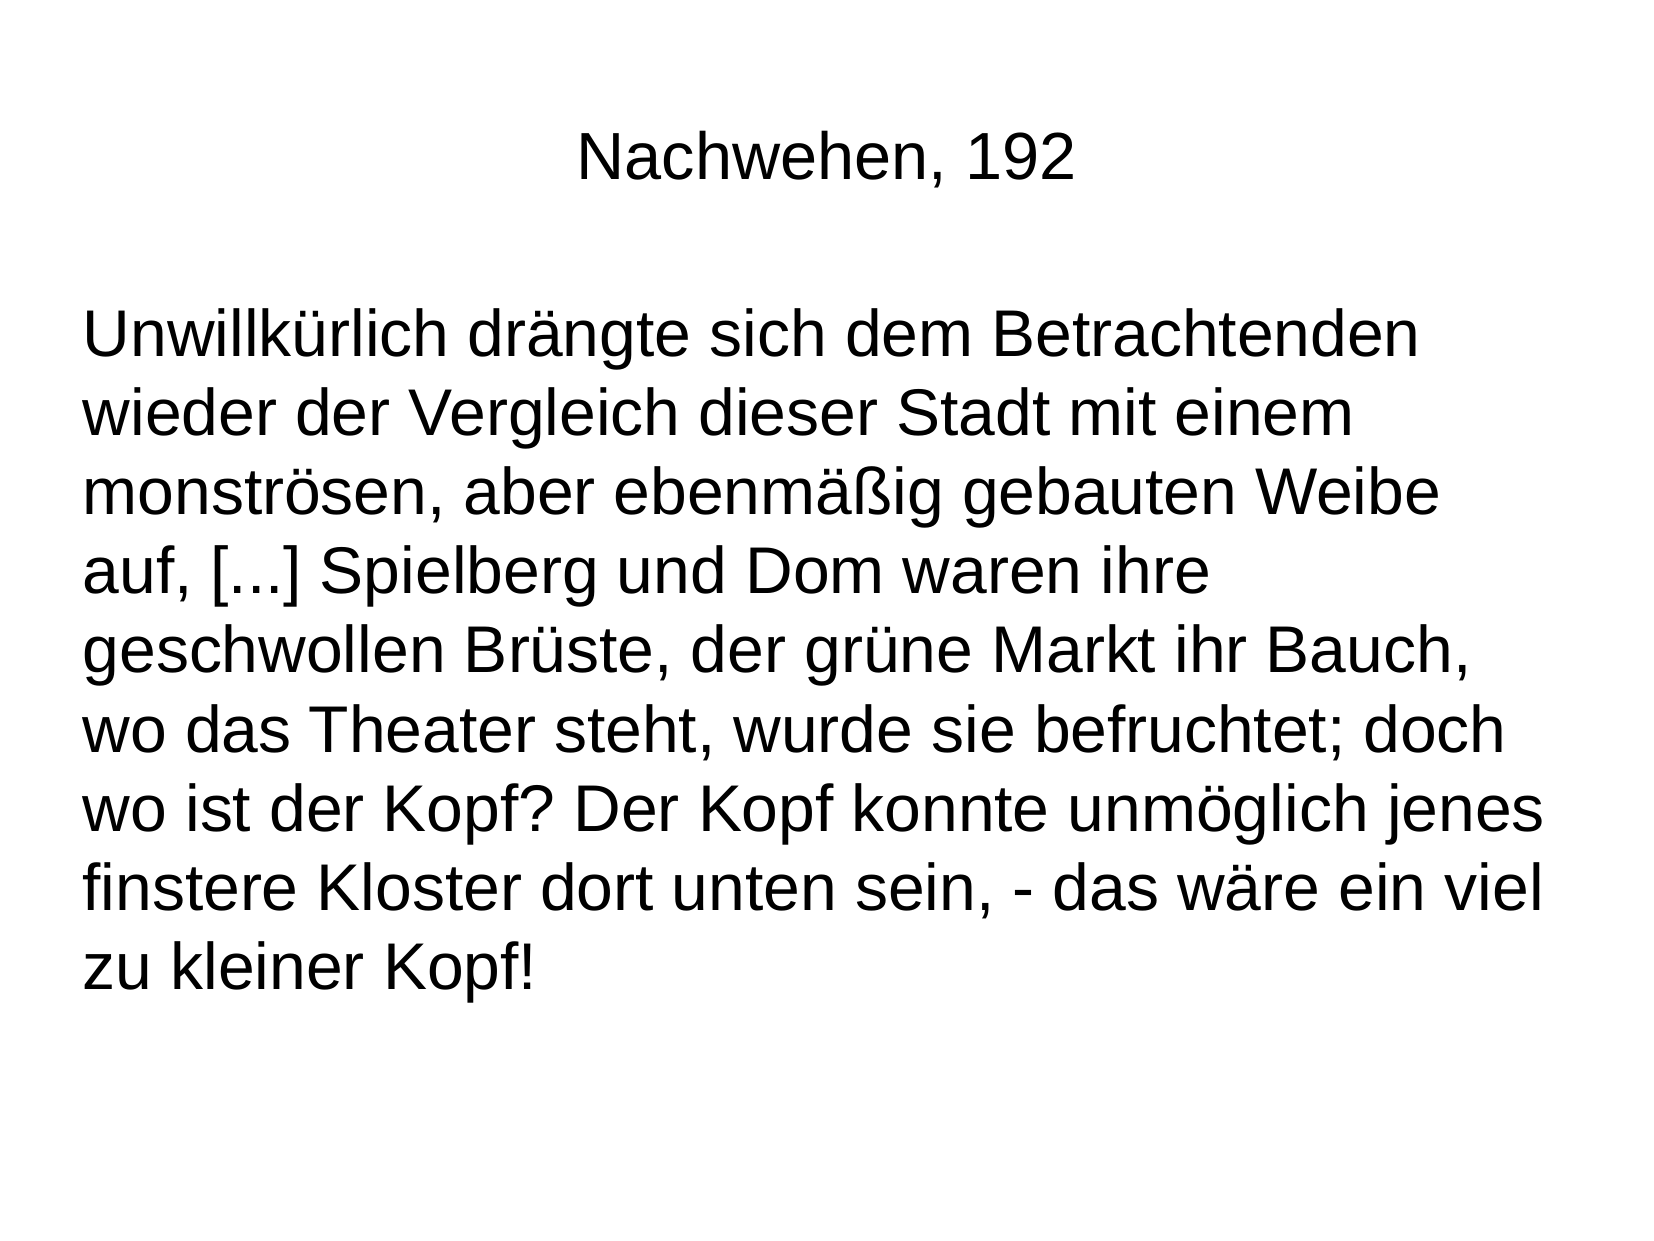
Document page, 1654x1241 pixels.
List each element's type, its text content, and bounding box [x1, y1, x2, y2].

list Unwillkürlich drängte sich dem Betrachtenden wieder der Vergleich dieser Stadt mit einem monströsen, aber ebenmäßig gebauten Weibe auf, [...] Spielberg und Dom waren ihre geschwollen Brüste, der grüne Markt ihr Bauch, wo das Theater steht, wurde sie befruchtet; doch wo ist der Kopf? Der Kopf konnte unmöglich jenes finstere Kloster dort unten sein, - das wäre ein viel zu kleiner Kopf! [82, 290, 1571, 1010]
title Nachwehen, 192 [82, 49, 1571, 257]
